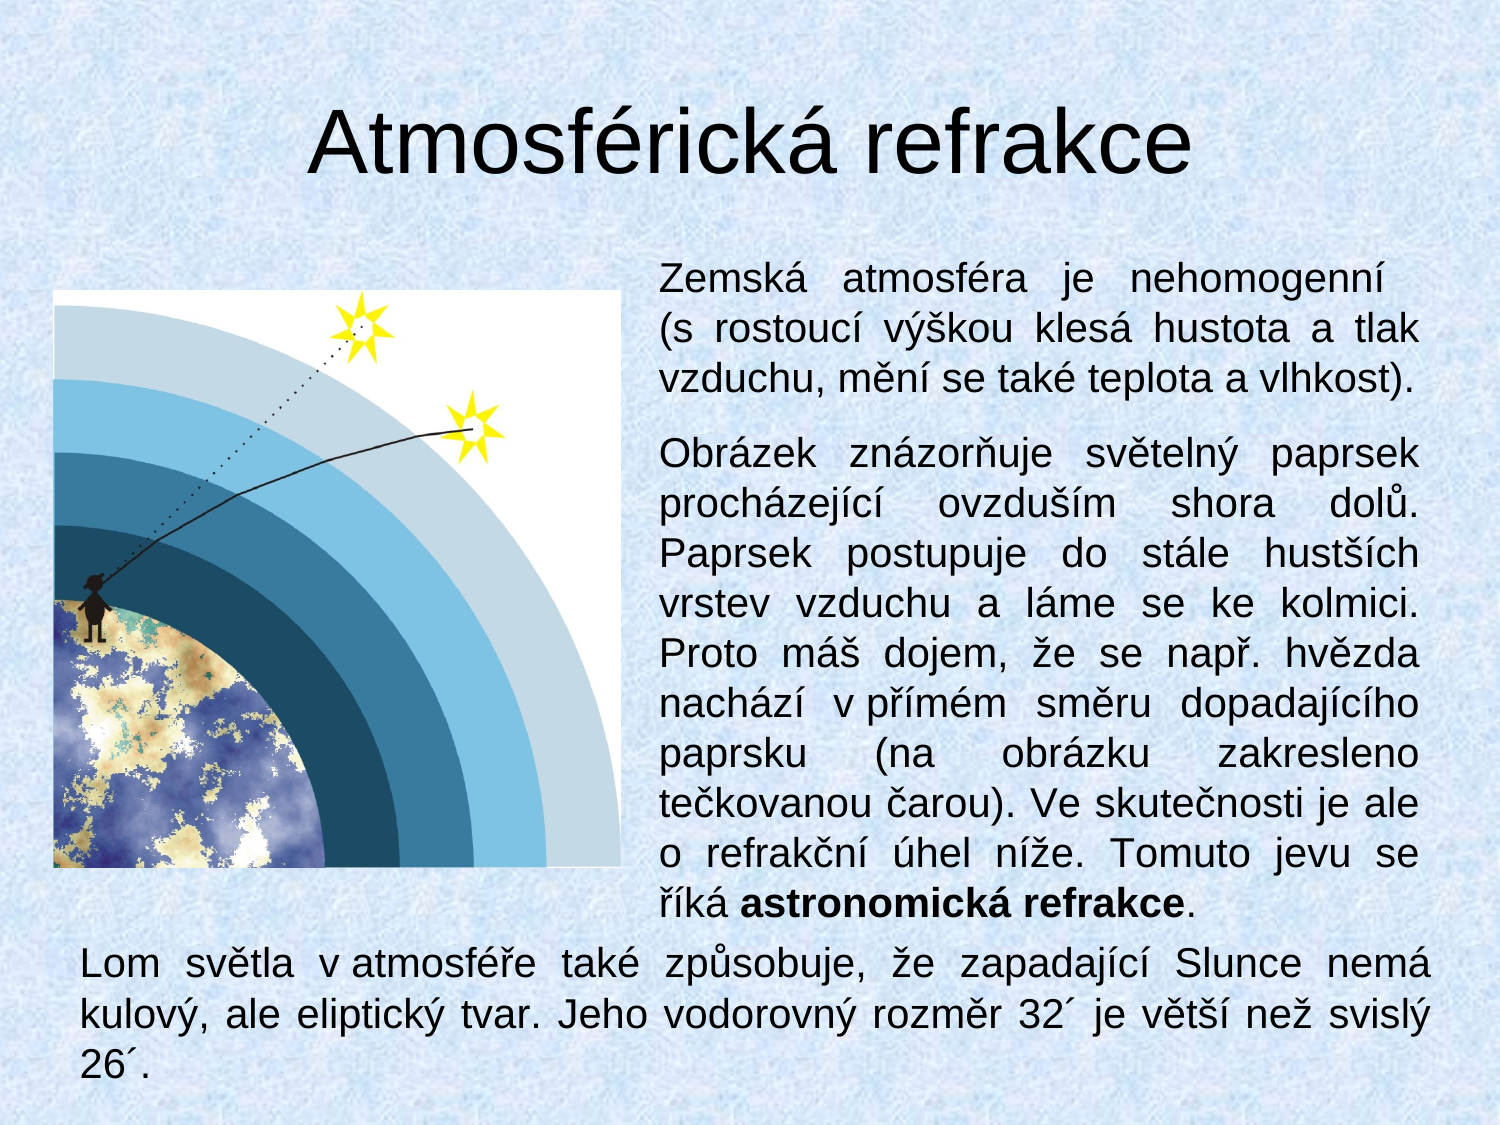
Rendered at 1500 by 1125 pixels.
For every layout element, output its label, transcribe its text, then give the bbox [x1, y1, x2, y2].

title Atmosférická refrakce [76, 42, 1427, 231]
text_box Lom světla v atmosféře také způsobuje, že zapadající Slunce nemá kulový, ale eliptický tvar. Jeho vodorovný rozměr 32´ je větší než svislý 26´. [64, 928, 1447, 1095]
list Zemská atmosféra je nehomogenní (s rostoucí výškou klesá hustota a tlak vzduchu, mění se také teplota a vlhkost). Obrázek znázorňuje světelný paprsek procházející ovzduším shora dolů. Paprsek postupuje do stále hustších vrstev vzduchu a láme se ke kolmici. Proto máš dojem, že se např. hvězda nachází v přímém směru dopadajícího paprsku (na obrázku zakresleno tečkovanou čarou). Ve skutečnosti je ale o refrakční úhel níže. Tomuto jevu se říká astronomická refrakce. [643, 243, 1436, 928]
text_box [53, 290, 621, 868]
picture [0, 0, 1500, 1125]
